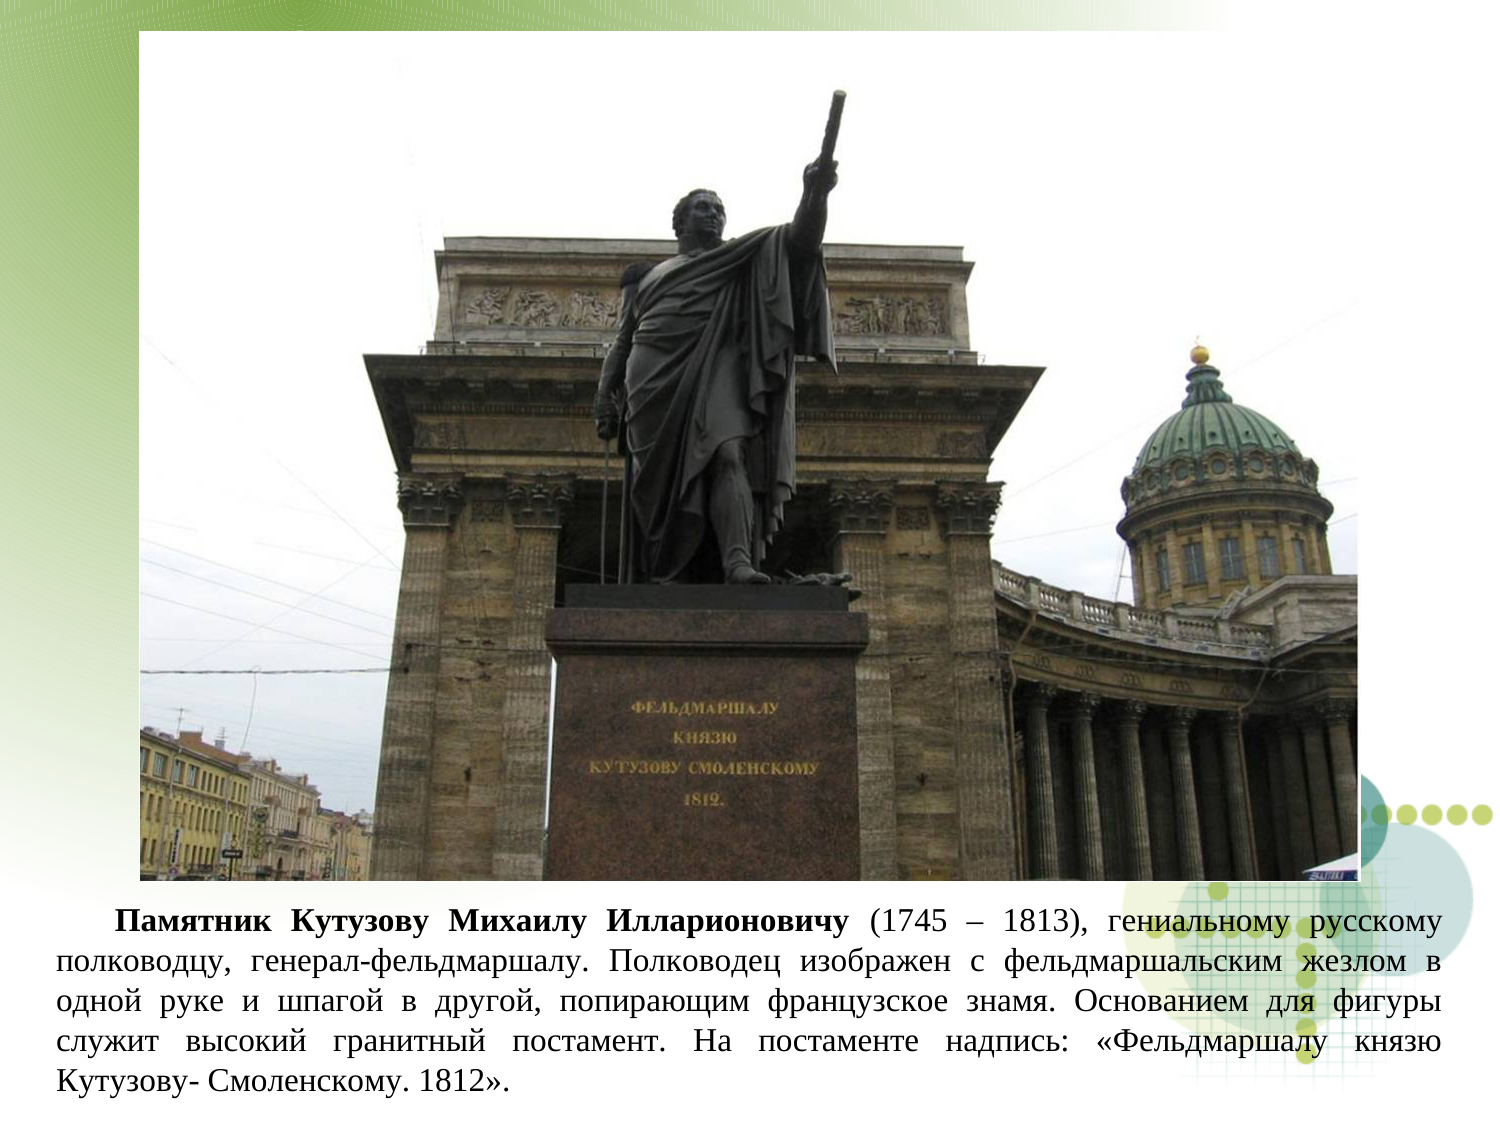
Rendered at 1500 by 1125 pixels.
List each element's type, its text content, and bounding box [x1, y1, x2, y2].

picture [139, 31, 1500, 1098]
list Памятник Кутузову Михаилу Илларионовичу (1745 – 1813), гениальному русскому полководцу, генерал-фельдмаршалу. Полководец изображен с фельдмаршальским жезлом в одной руке и шпагой в другой, попирающим французское знамя. Основанием для фигуры служит высокий гранитный постамент. На постаменте надпись: «Фельдмаршалу князю Кутузову- Смоленскому. 1812». [41, 890, 1459, 1090]
